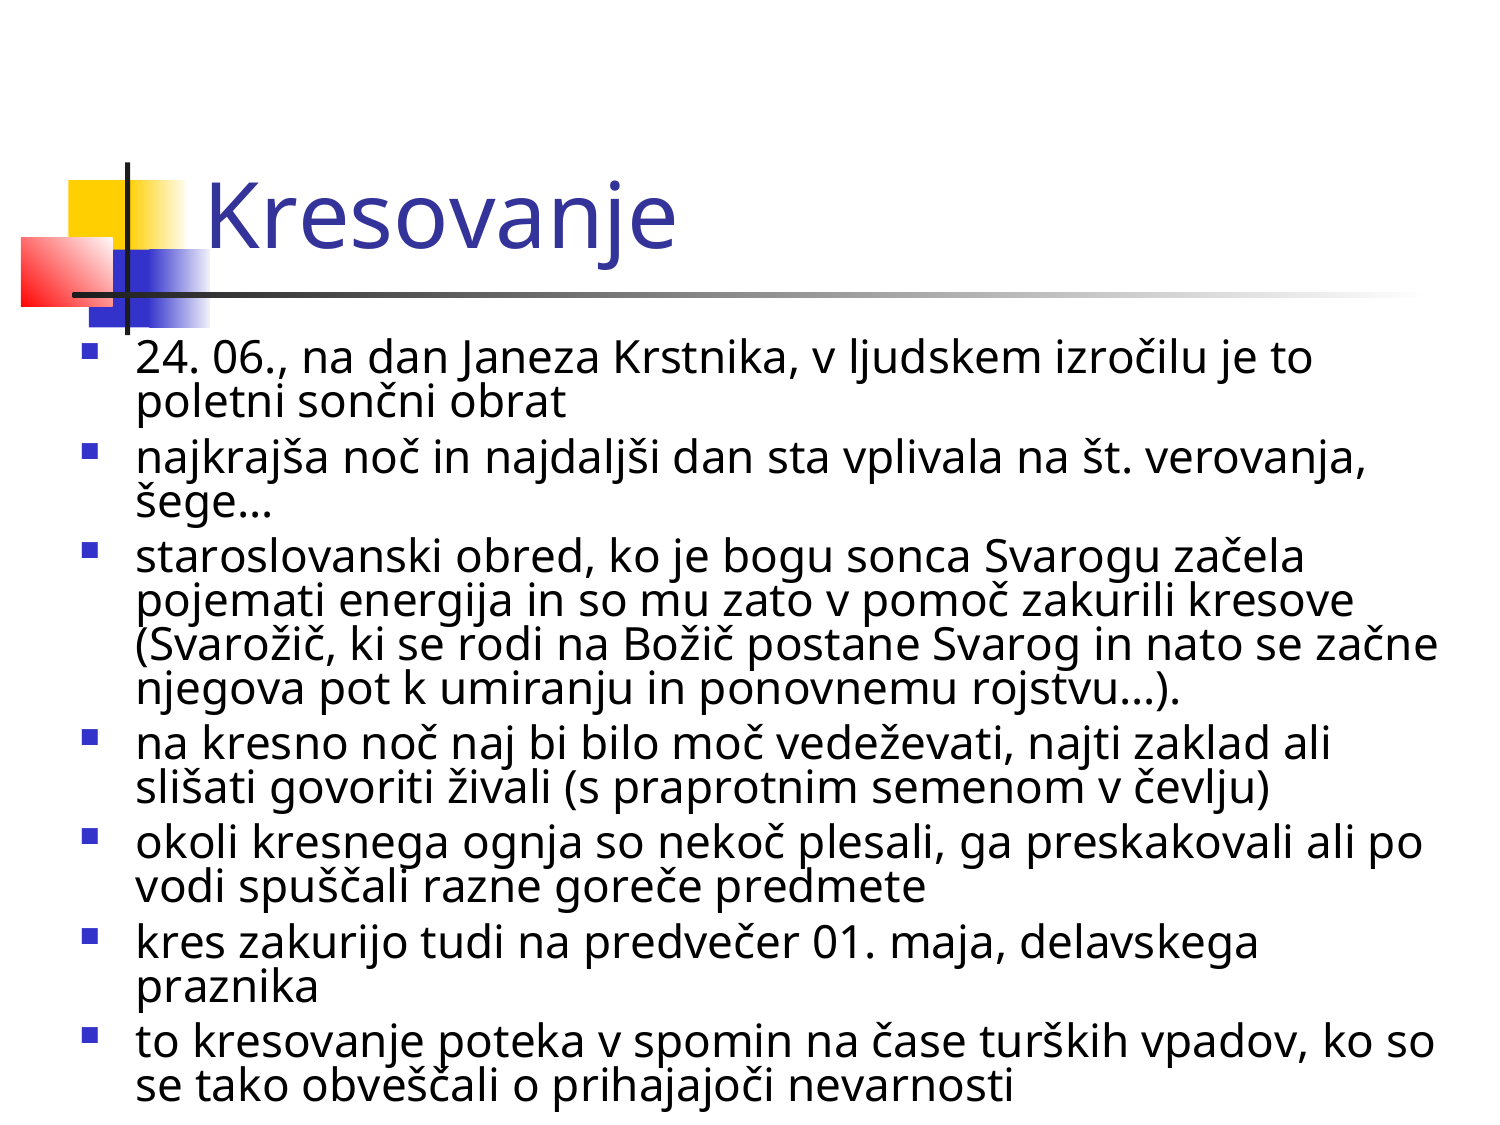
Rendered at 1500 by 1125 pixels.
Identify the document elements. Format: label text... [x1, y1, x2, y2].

list 24. 06., na dan Janeza Krstnika, v ljudskem izročilu je to poletni sončni obrat najkrajša noč in najdaljši dan sta vplivala na št. verovanja, šege… staroslovanski obred, ko je bogu sonca Svarogu začela pojemati energija in so mu zato v pomoč zakurili kresove (Svarožič, ki se rodi na Božič postane Svarog in nato se začne njegova pot k umiranju in ponovnemu rojstvu…). na kresno noč naj bi bilo moč vedeževati, najti zaklad ali slišati govoriti živali (s praprotnim semenom v čevlju) okoli kresnega ognja so nekoč plesali, ga preskakovali ali po vodi spuščali razne goreče predmete kres zakurijo tudi na predvečer 01. maja, delavskega praznika to kresovanje poteka v spomin na čase turških vpadov, ko so se tako obveščali o prihajajoči nevarnosti [64, 331, 1469, 1007]
title Kresovanje [188, 35, 1468, 276]
